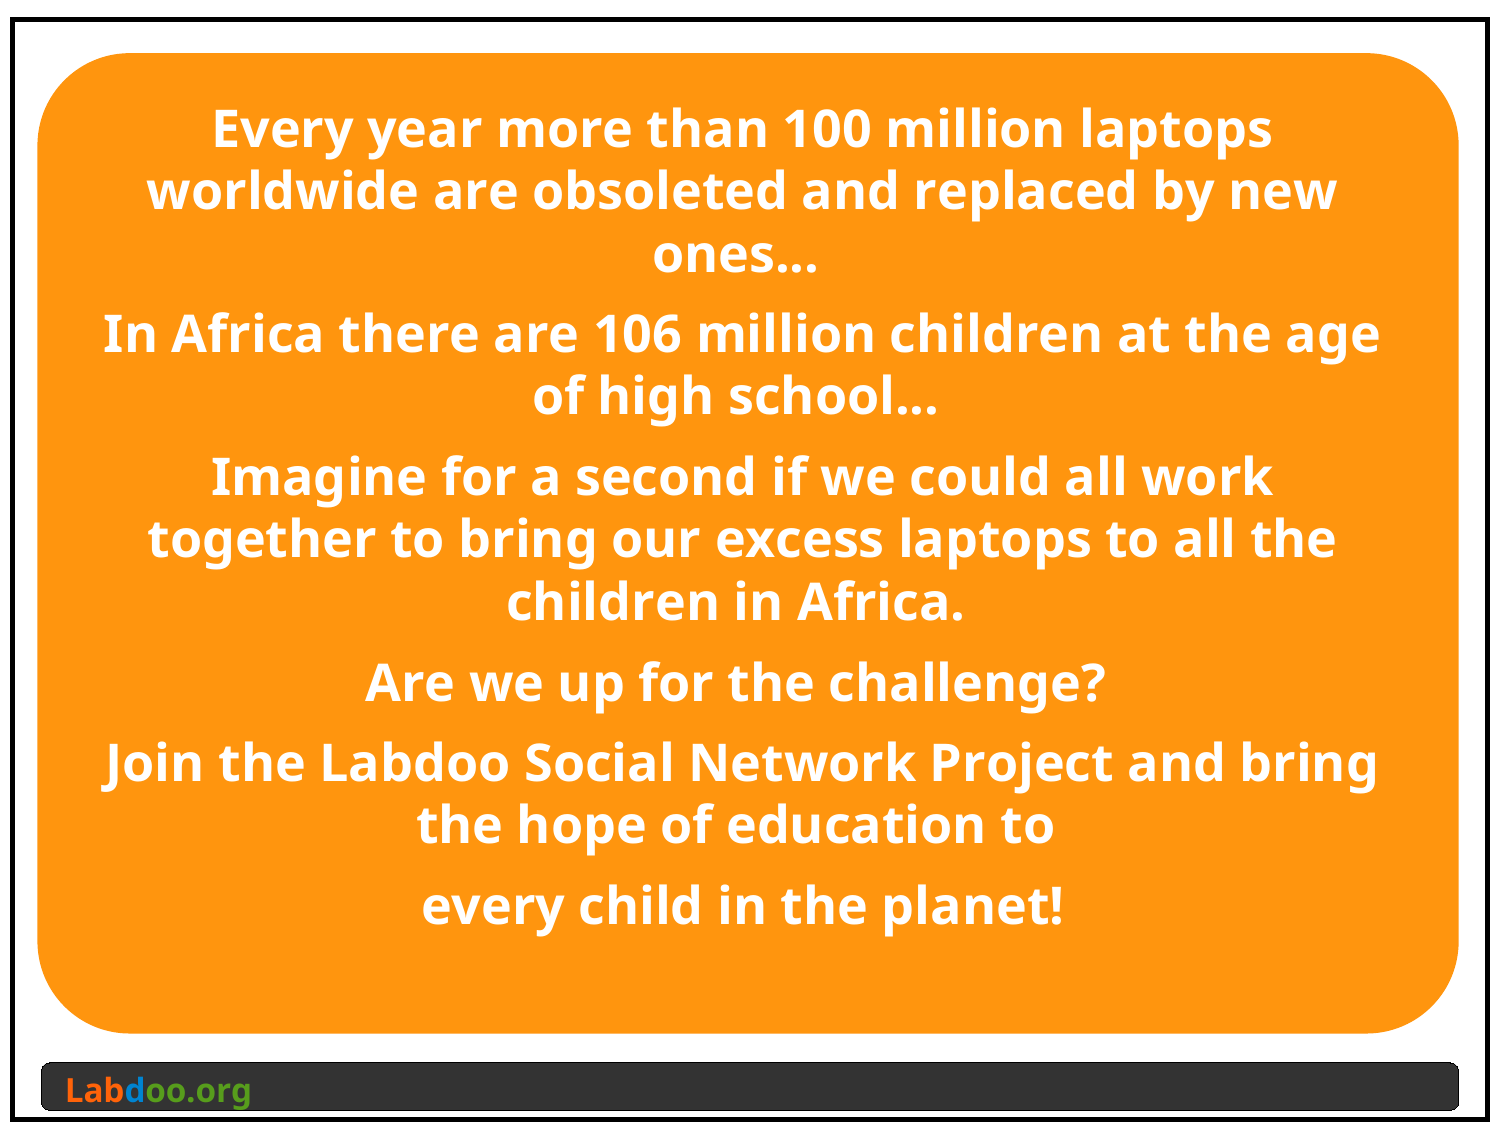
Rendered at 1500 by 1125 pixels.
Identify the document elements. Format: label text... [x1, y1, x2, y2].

text_box [37, 53, 1459, 1034]
text_box Every year more than 100 million laptops worldwide are obsoleted and replaced by new ones... In Africa there are 106 million children at the age of high school... Imagine for a second if we could all work together to bring our excess laptops to all the children in Africa. Are we up for the challenge? Join the Labdoo Social Network Project and bring the hope of education to every child in the planet! [85, 87, 1400, 975]
